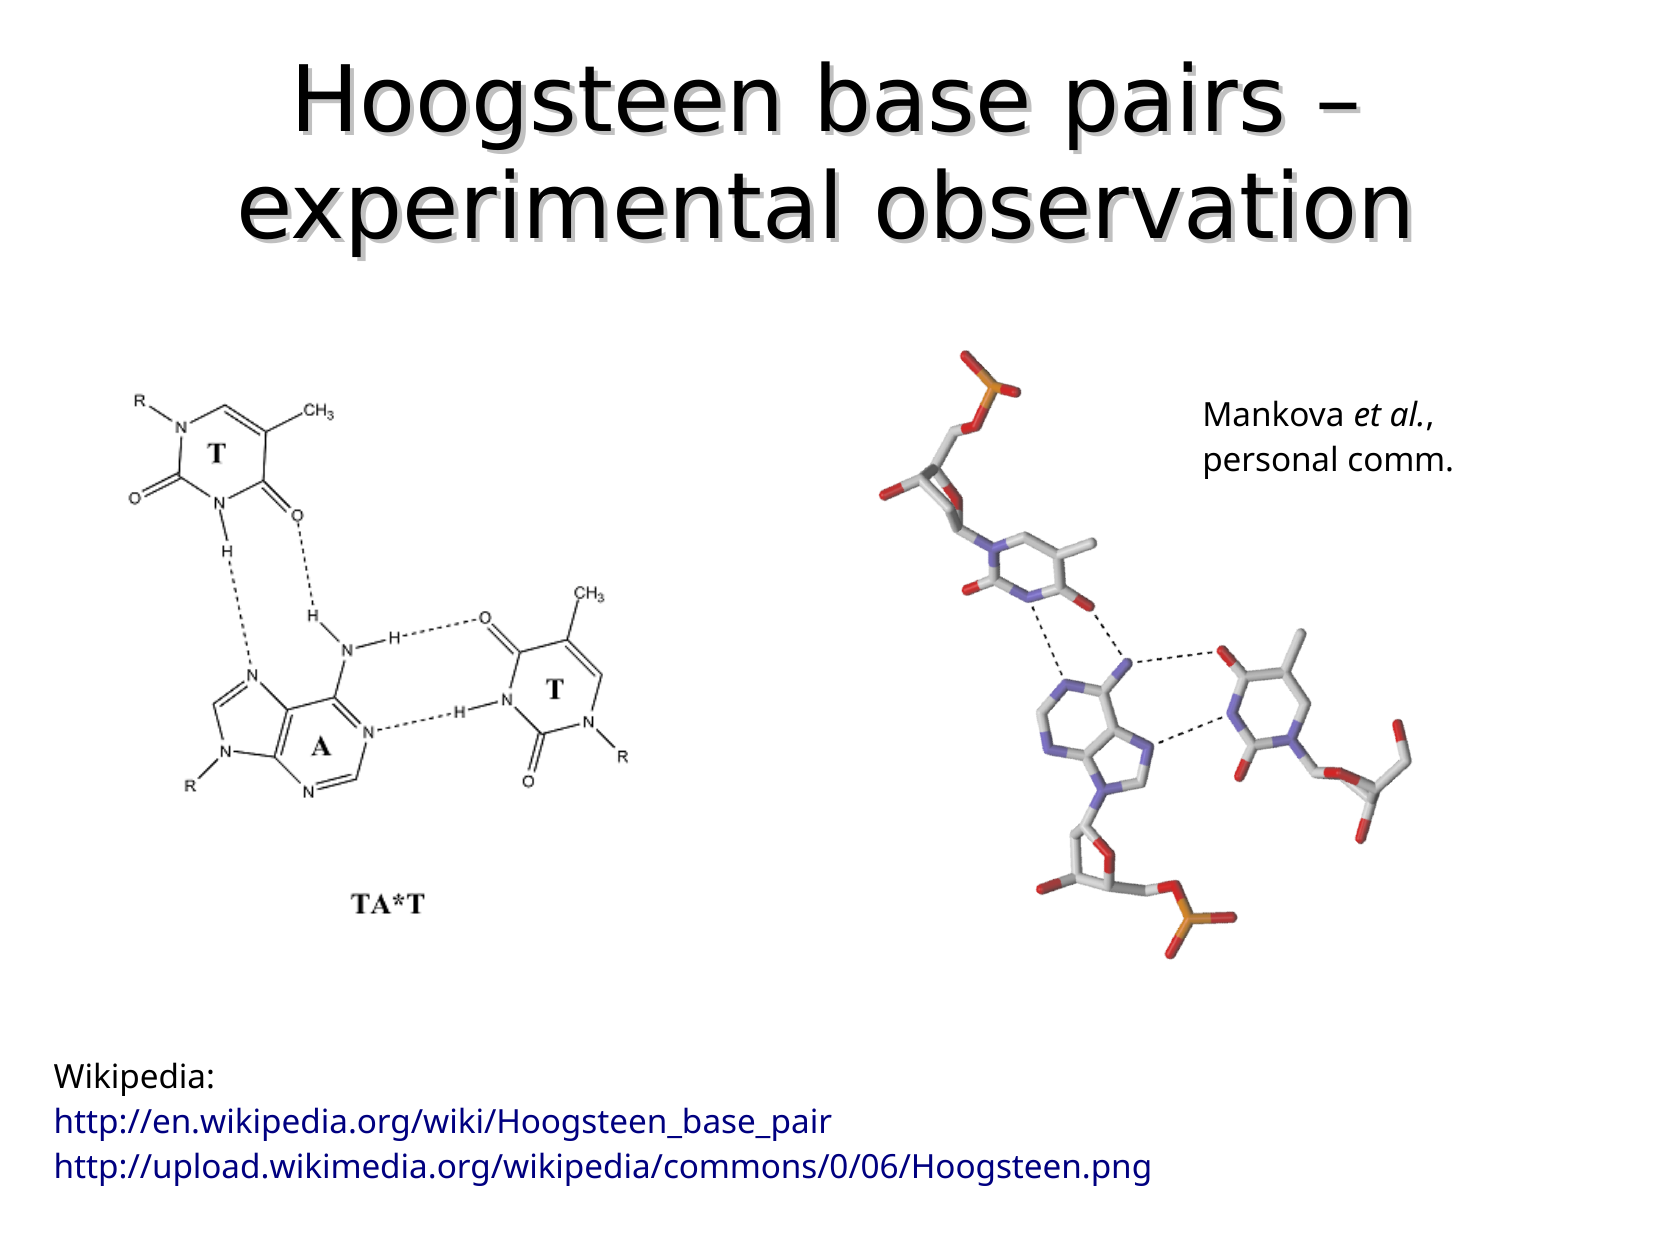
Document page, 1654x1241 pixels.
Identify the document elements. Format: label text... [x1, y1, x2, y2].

text_box Mankova et al., personal comm. [1187, 383, 1477, 481]
picture [725, 312, 1447, 1034]
picture [118, 383, 653, 931]
text_box Wikipedia: http://en.wikipedia.org/wiki/Hoogsteen_base_pair http://upload.wikimedia.org/wikipedia/commons/0/06/Hoogsteen.png [38, 1045, 1257, 1182]
title Hoogsteen base pairs – experimental observation [82, 45, 1571, 261]
